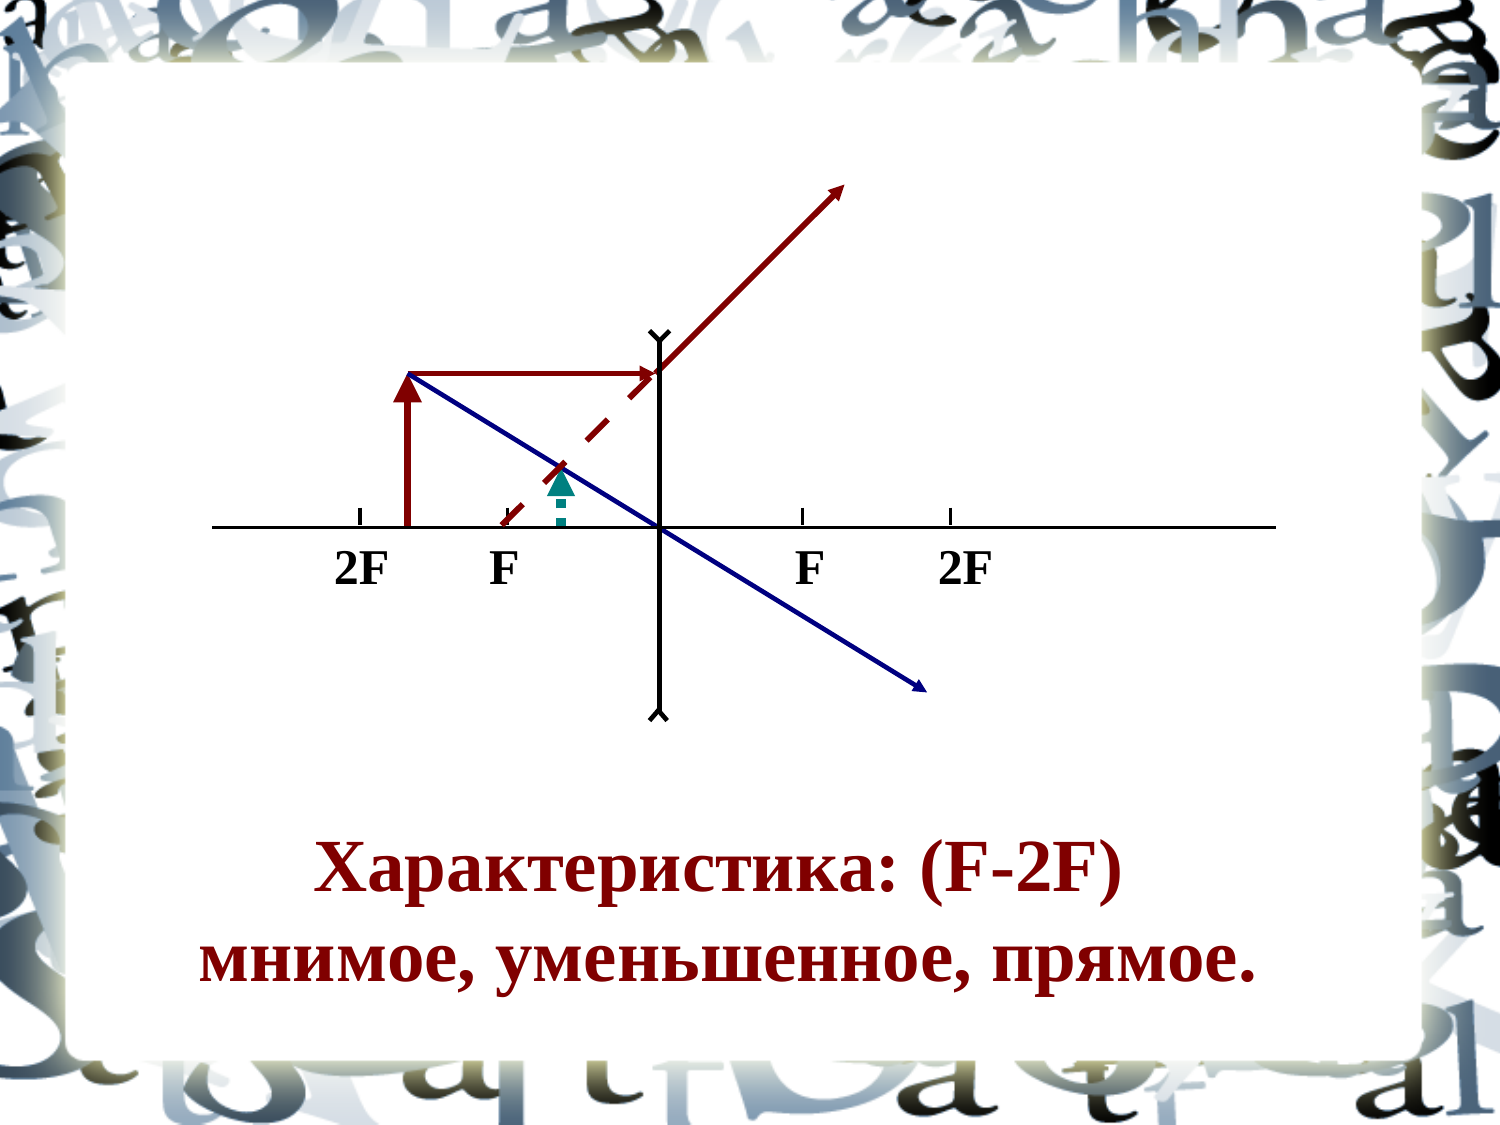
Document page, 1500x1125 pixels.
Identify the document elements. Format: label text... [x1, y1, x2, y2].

text_box 2F F F 2F [662, 527, 1009, 603]
text_box Характеристика: (F-2F) мнимое, уменьшенное, прямое. [85, 808, 1372, 1004]
text_box 2F F F 2F [319, 527, 657, 603]
picture [0, 0, 1500, 1125]
